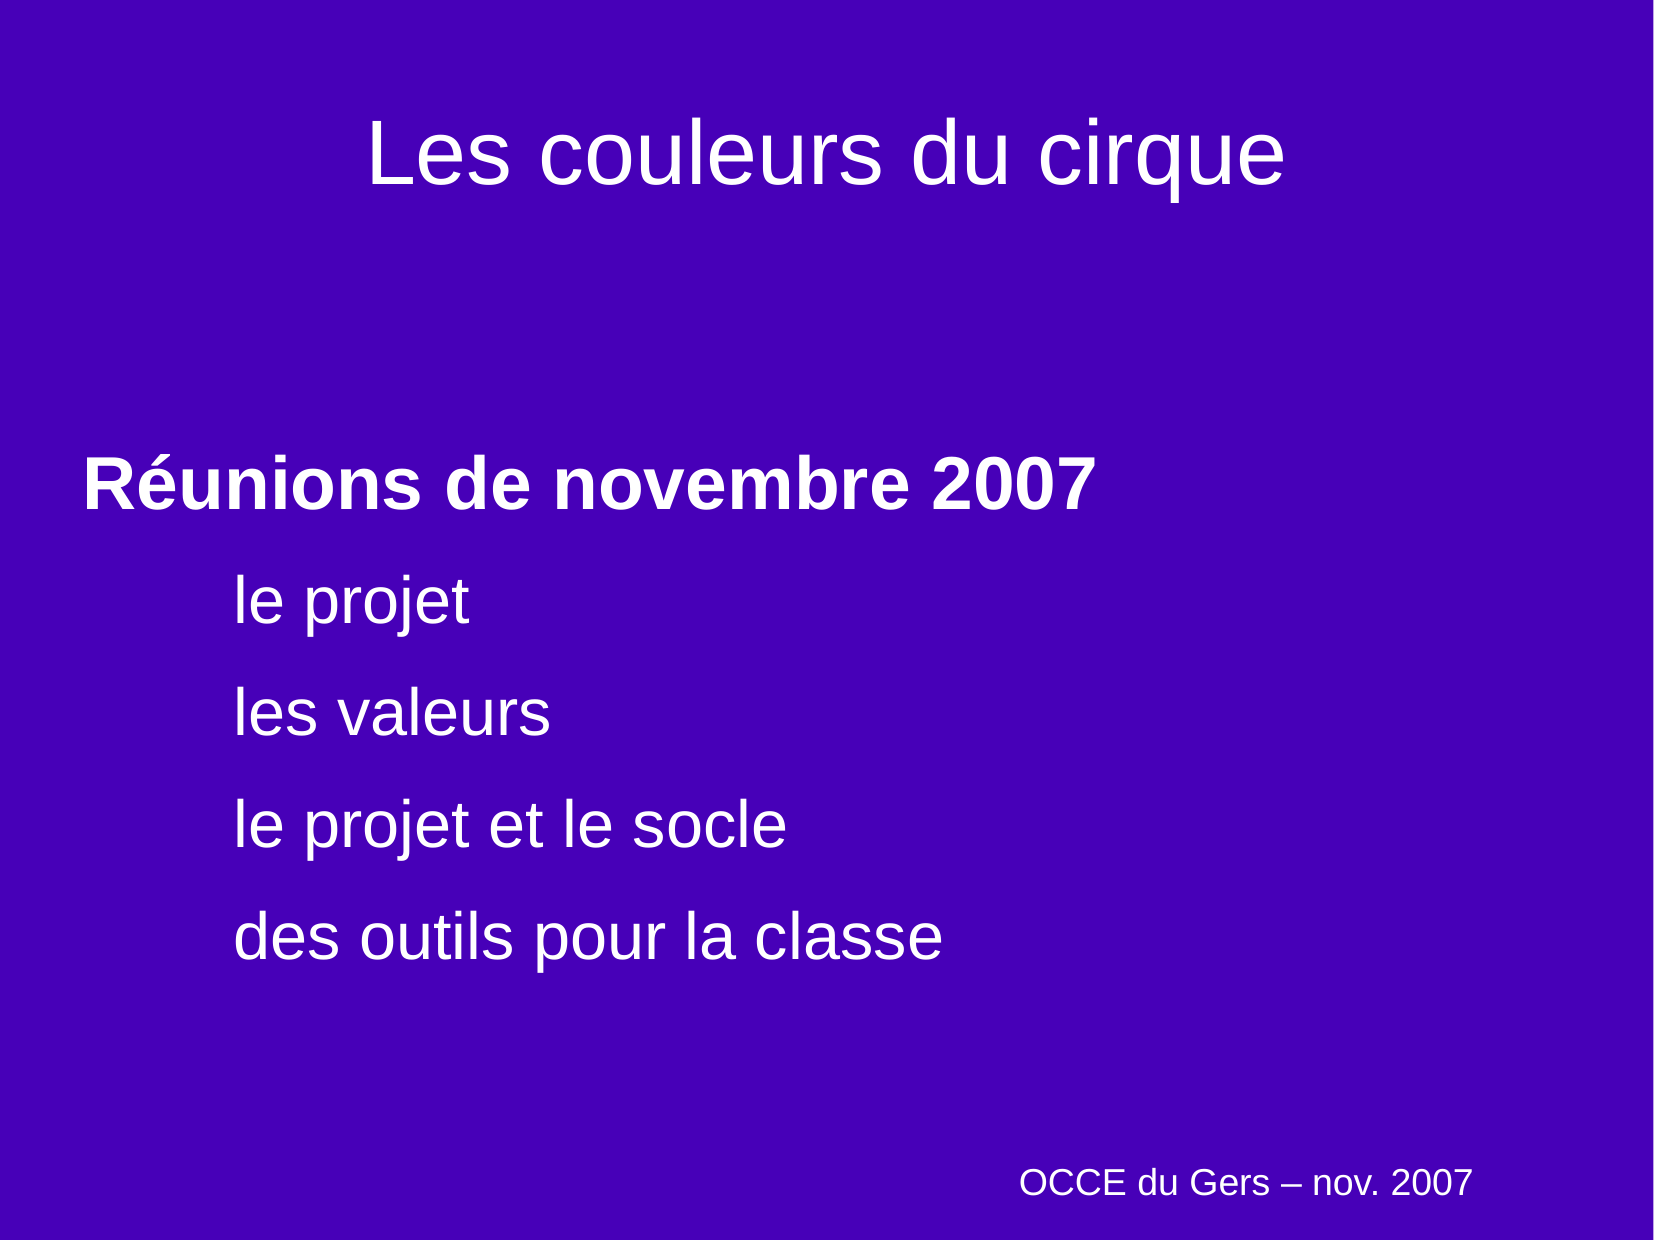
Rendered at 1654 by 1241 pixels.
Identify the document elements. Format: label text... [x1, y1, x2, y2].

subtitle Réunions de novembre 2007 le projet les valeurs le projet et le socle des outils pour la classe [82, 324, 1571, 1102]
text_box OCCE du Gers – nov. 2007 [1003, 1153, 1625, 1211]
title Les couleurs du cirque [82, 49, 1571, 257]
